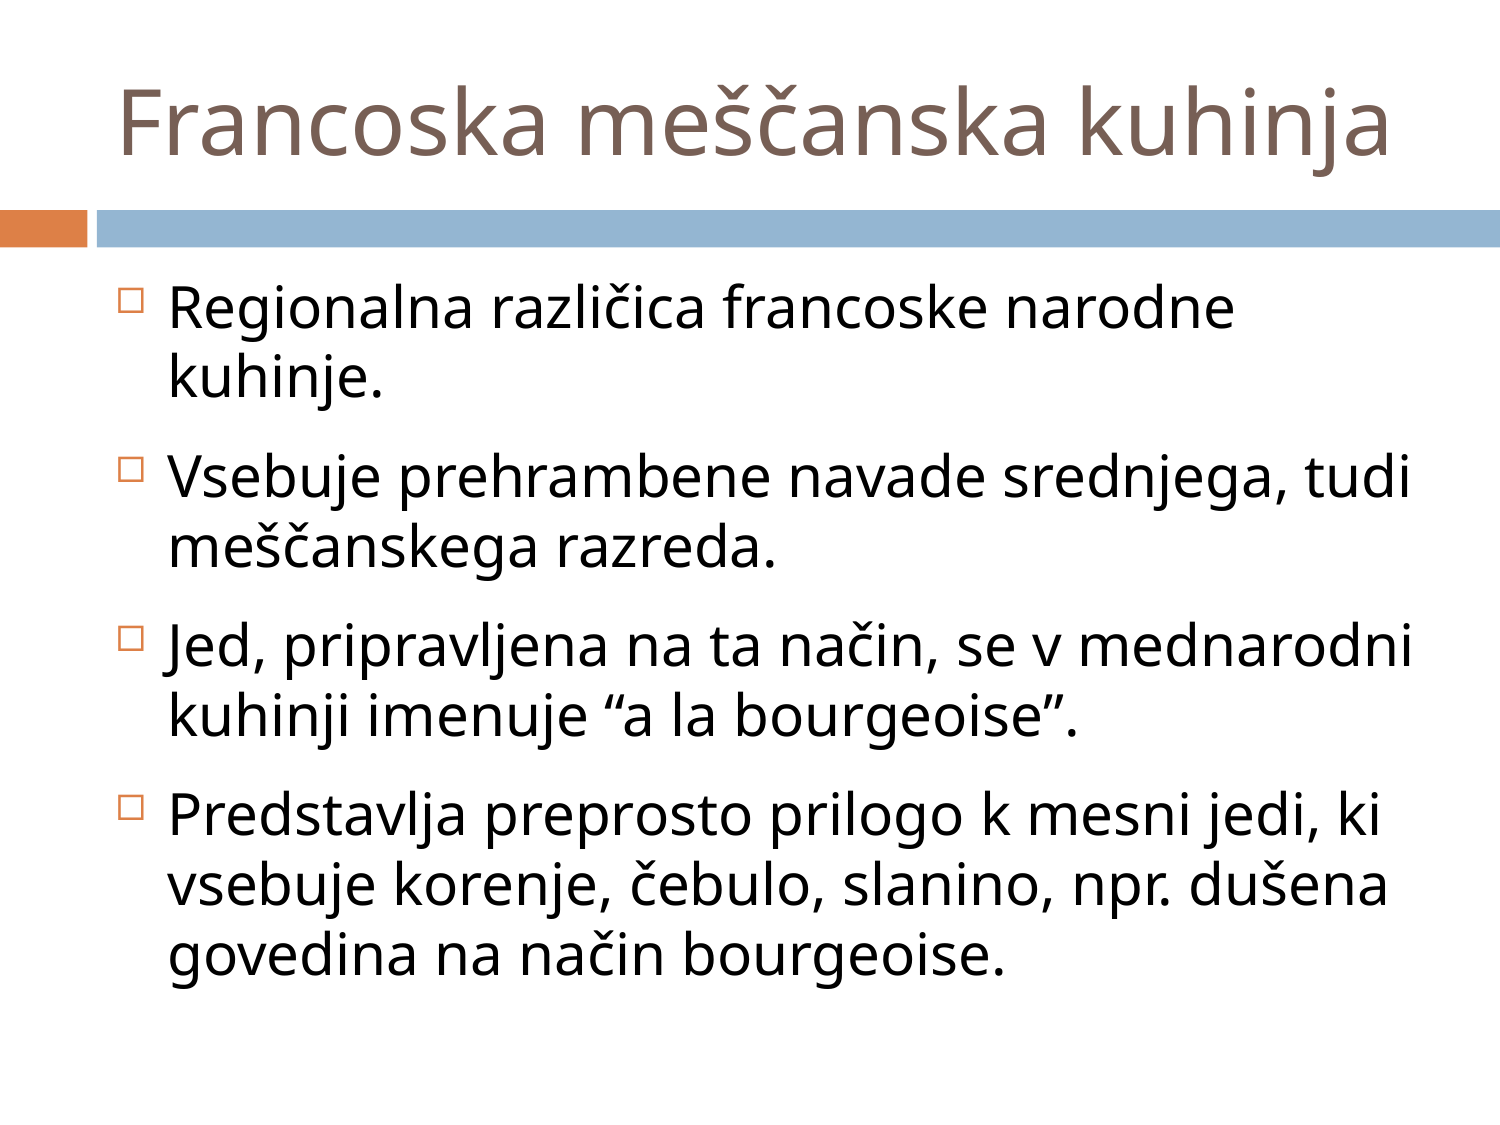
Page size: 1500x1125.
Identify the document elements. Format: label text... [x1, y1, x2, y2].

list Regionalna različica francoske narodne kuhinje. Vsebuje prehrambene navade srednjega, tudi meščanskega razreda. Jed, pripravljena na ta način, se v mednarodni kuhinji imenuje “a la bourgeoise”. Predstavlja preprosto prilogo k mesni jedi, ki vsebuje korenje, čebulo, slanino, npr. dušena govedina na način bourgeoise. [100, 262, 1438, 1000]
title Francoska meščanska kuhinja [100, 37, 1438, 200]
